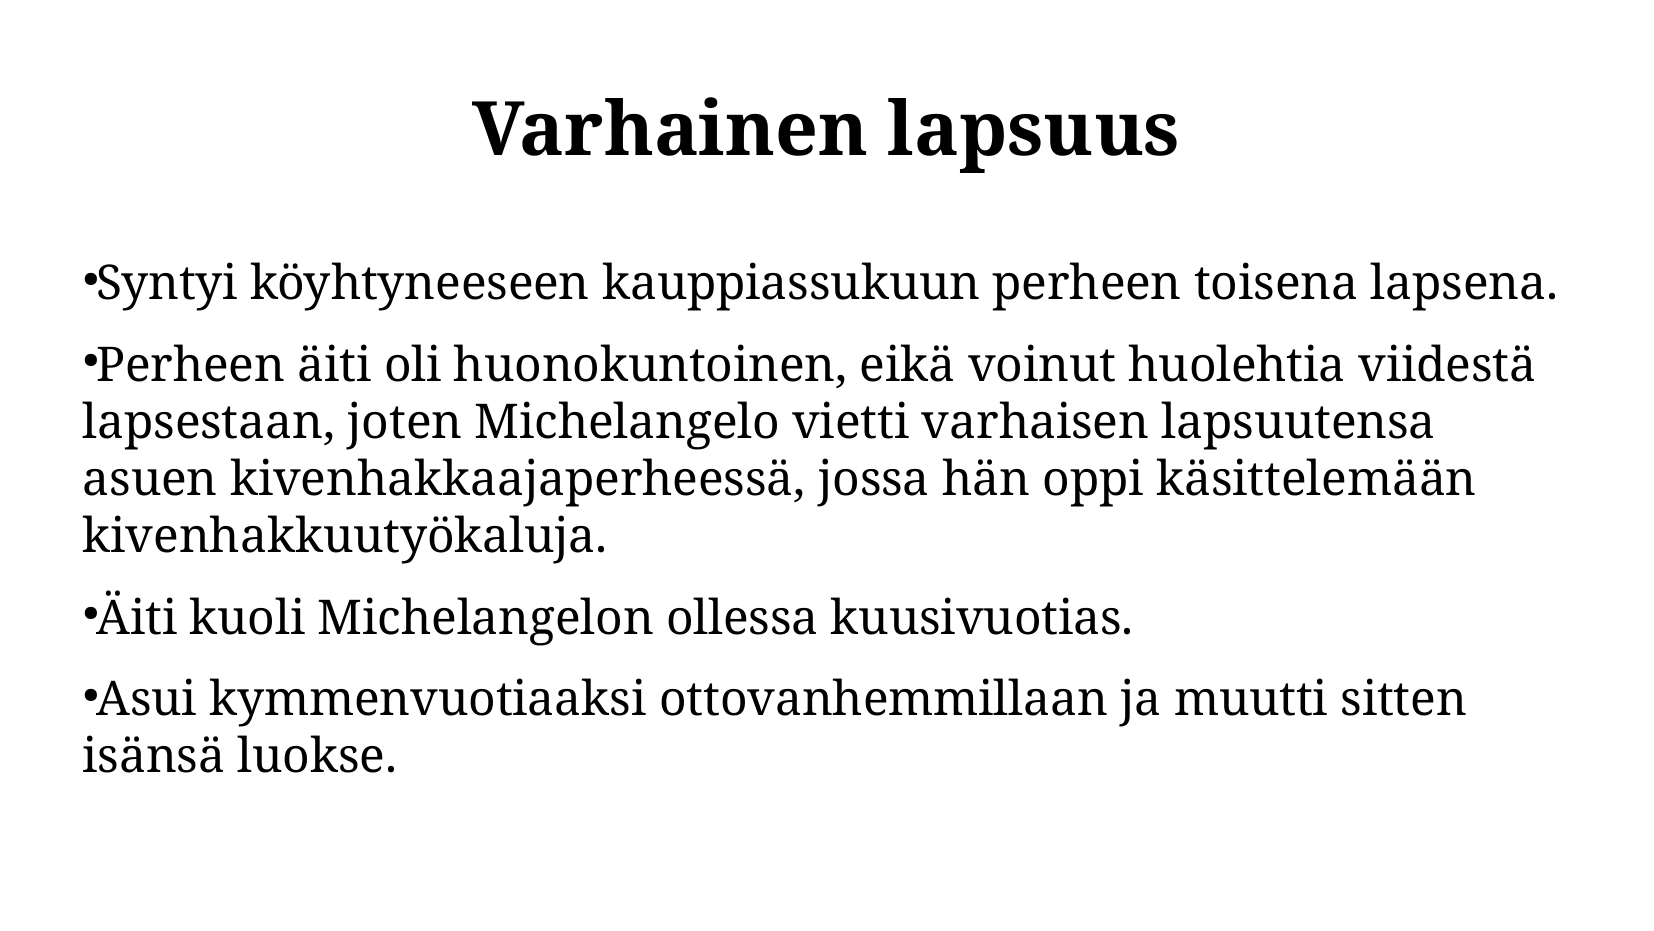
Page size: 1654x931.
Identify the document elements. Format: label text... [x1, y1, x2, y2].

list Syntyi köyhtyneeseen kauppiassukuun perheen toisena lapsena. Perheen äiti oli huonokuntoinen, eikä voinut huolehtia viidestä lapsestaan, joten Michelangelo vietti varhaisen lapsuutensa asuen kivenhakkaajaperheessä, jossa hän oppi käsittelemään kivenhakkuutyökaluja. Äiti kuoli Michelangelon ollessa kuusivuotias. Asui kymmenvuotiaaksi ottovanhemmillaan ja muutti sitten isänsä luokse. [82, 251, 1571, 792]
title Varhainen lapsuus [82, 47, 1571, 203]
